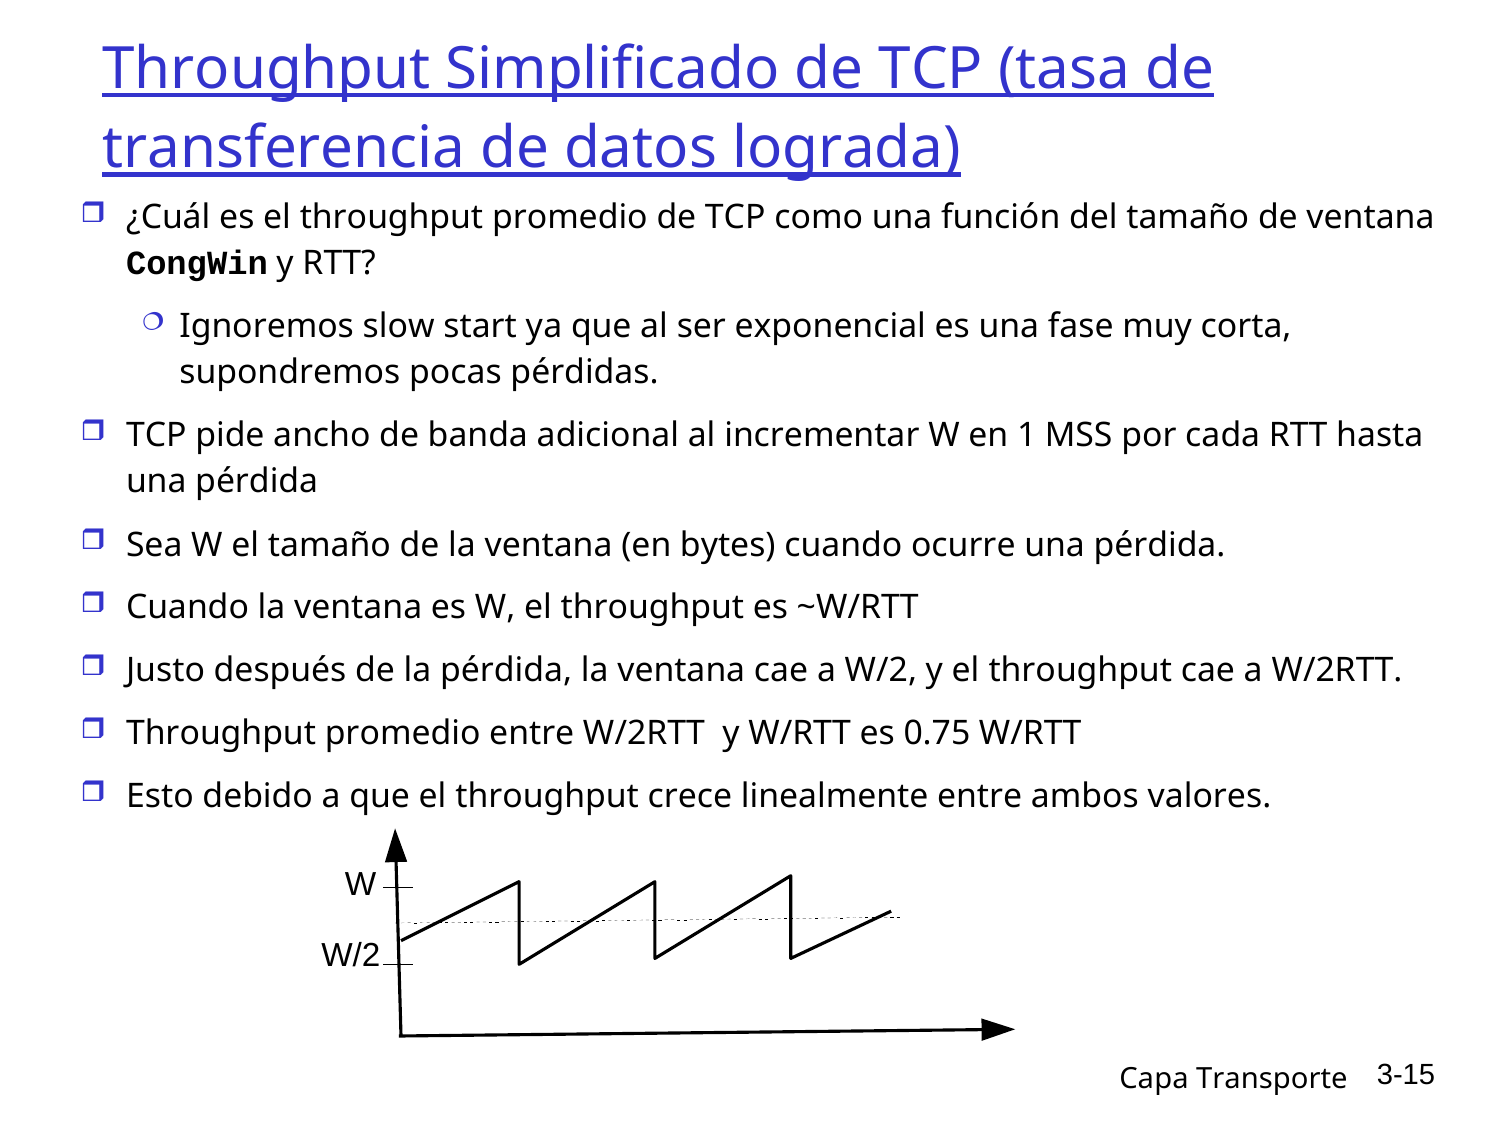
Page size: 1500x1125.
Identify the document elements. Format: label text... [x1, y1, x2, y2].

chart [308, 827, 1017, 1108]
list ¿Cuál es el throughput promedio de TCP como una función del tamaño de ventana CongWin y RTT? Ignoremos slow start ya que al ser exponencial es una fase muy corta, supondremos pocas pérdidas. TCP pide ancho de banda adicional al incrementar W en 1 MSS por cada RTT hasta una pérdida Sea W el tamaño de la ventana (en bytes) cuando ocurre una pérdida. Cuando la ventana es W, el throughput es ~W/RTT Justo después de la pérdida, la ventana cae a W/2, y el throughput cae a W/2RTT. Throughput promedio entre W/2RTT y W/RTT es 0.75 W/RTT Esto debido a que el throughput crece linealmente entre ambos valores. [65, 184, 1464, 827]
title Throughput Simplificado de TCP (tasa de transferencia de datos lograda) [87, 23, 1463, 184]
